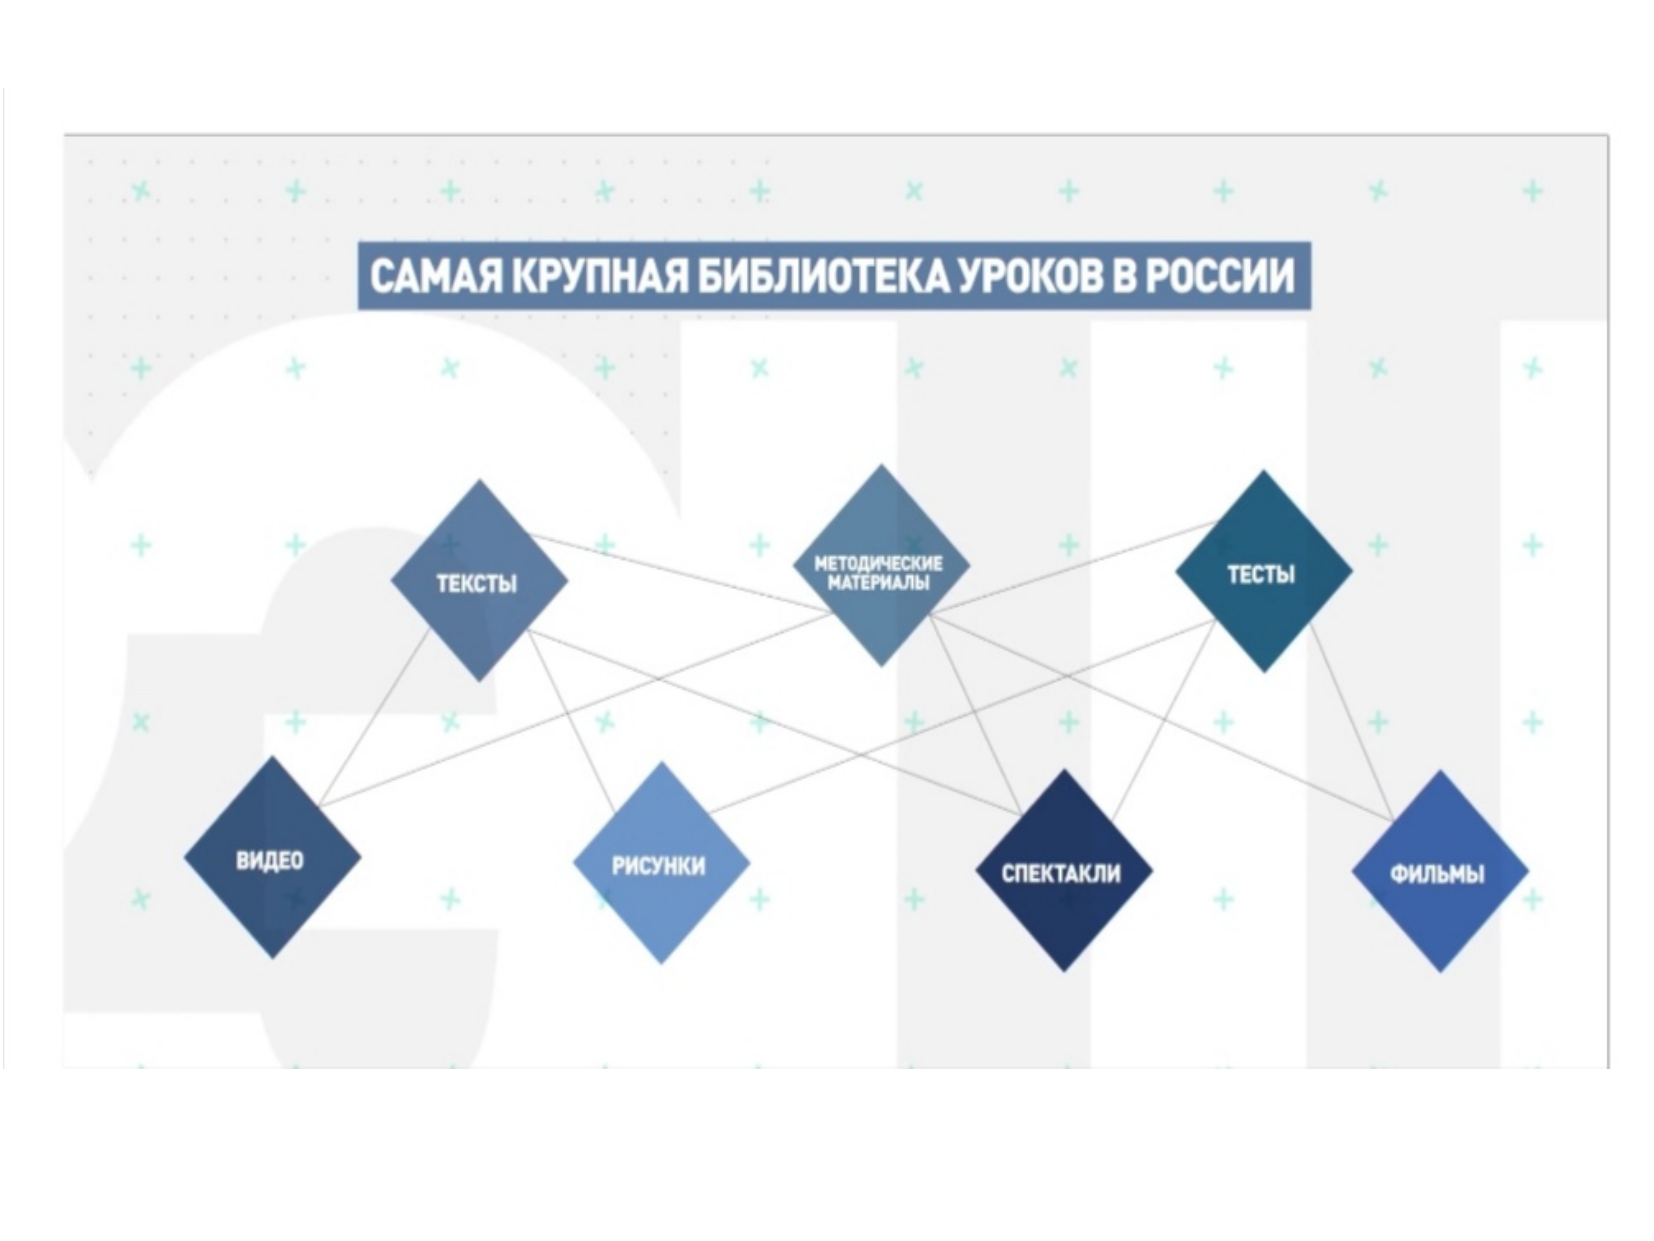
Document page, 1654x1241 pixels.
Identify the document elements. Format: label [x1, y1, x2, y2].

picture [3, 88, 1654, 1069]
